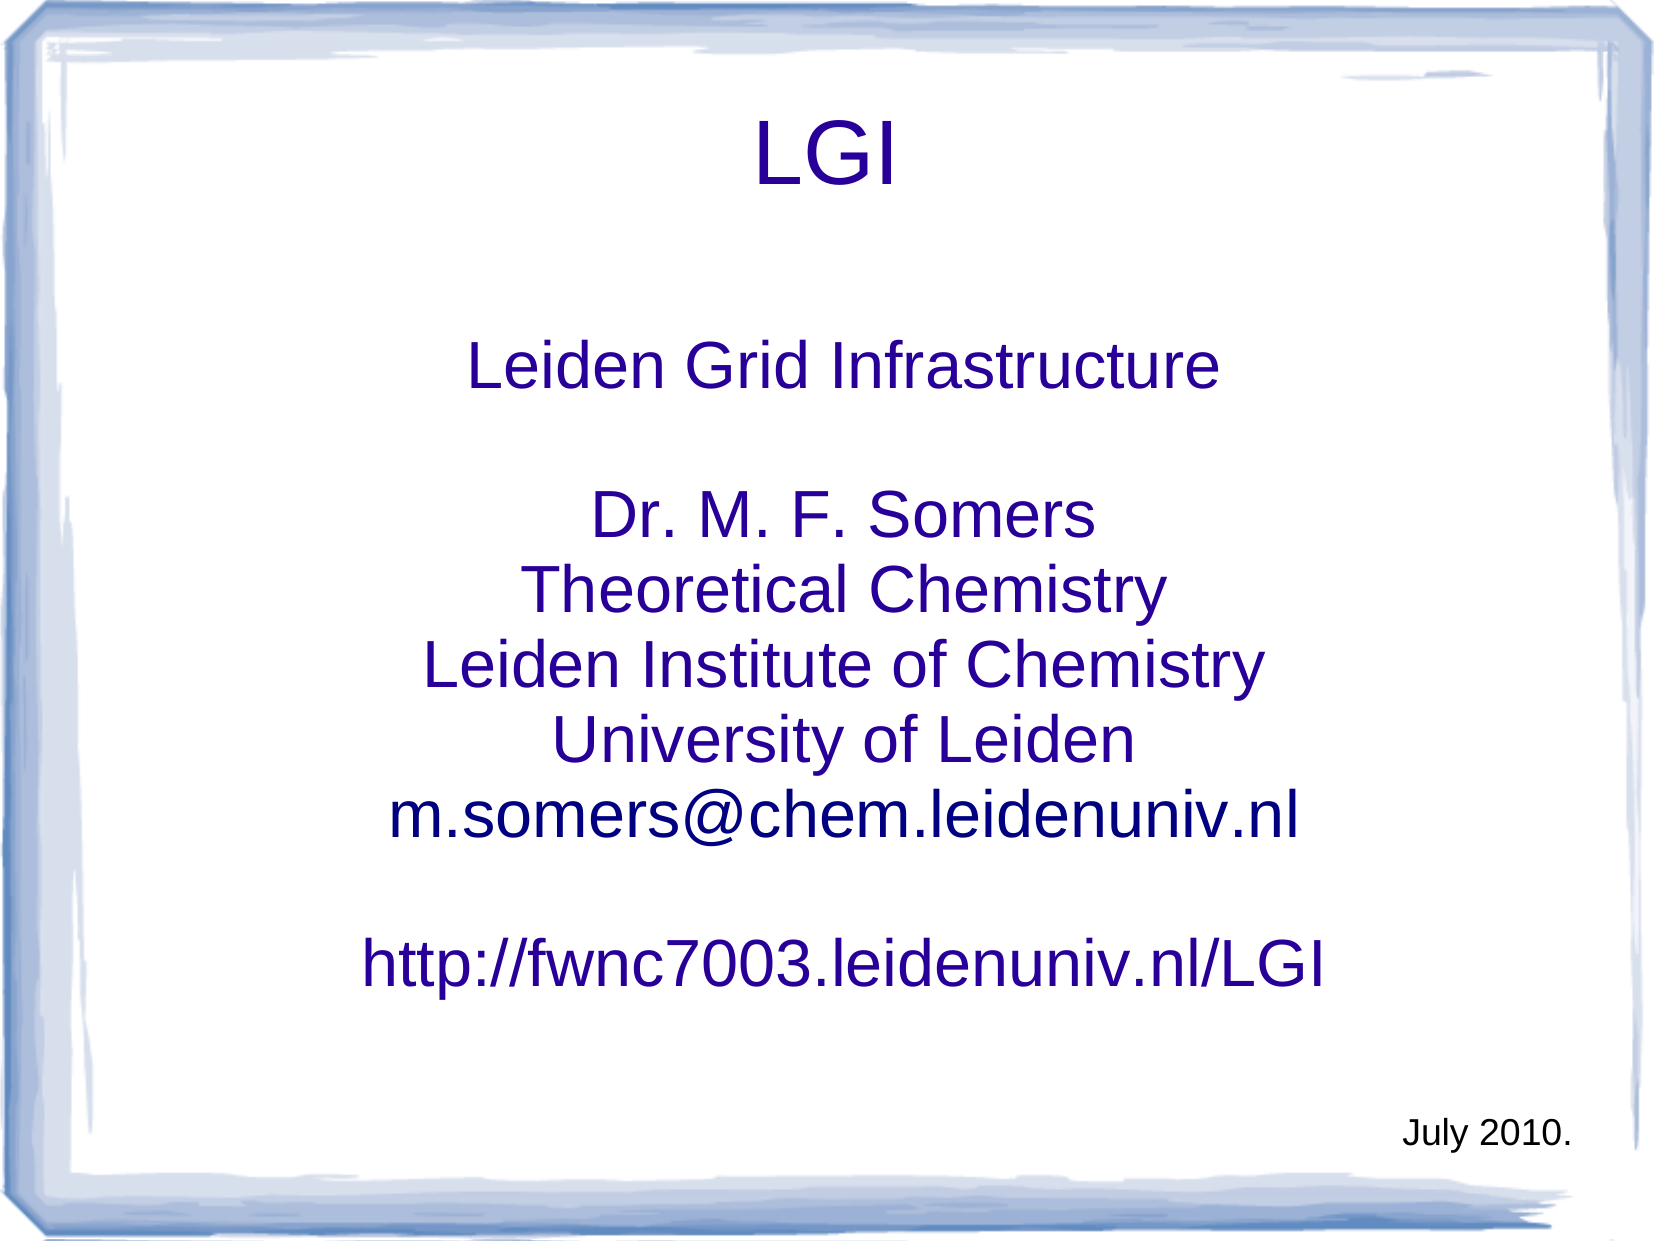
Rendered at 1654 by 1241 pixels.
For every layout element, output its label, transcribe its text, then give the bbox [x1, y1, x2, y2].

text_box July 2010. [1387, 1103, 1613, 1163]
picture [0, 0, 1654, 1241]
subtitle Leiden Grid Infrastructure Dr. M. F. Somers Theoretical Chemistry Leiden Institute of Chemistry University of Leiden m.somers@chem.leidenuniv.nl http://fwnc7003.leidenuniv.nl/LGI [118, 314, 1571, 1015]
title LGI [82, 49, 1571, 257]
